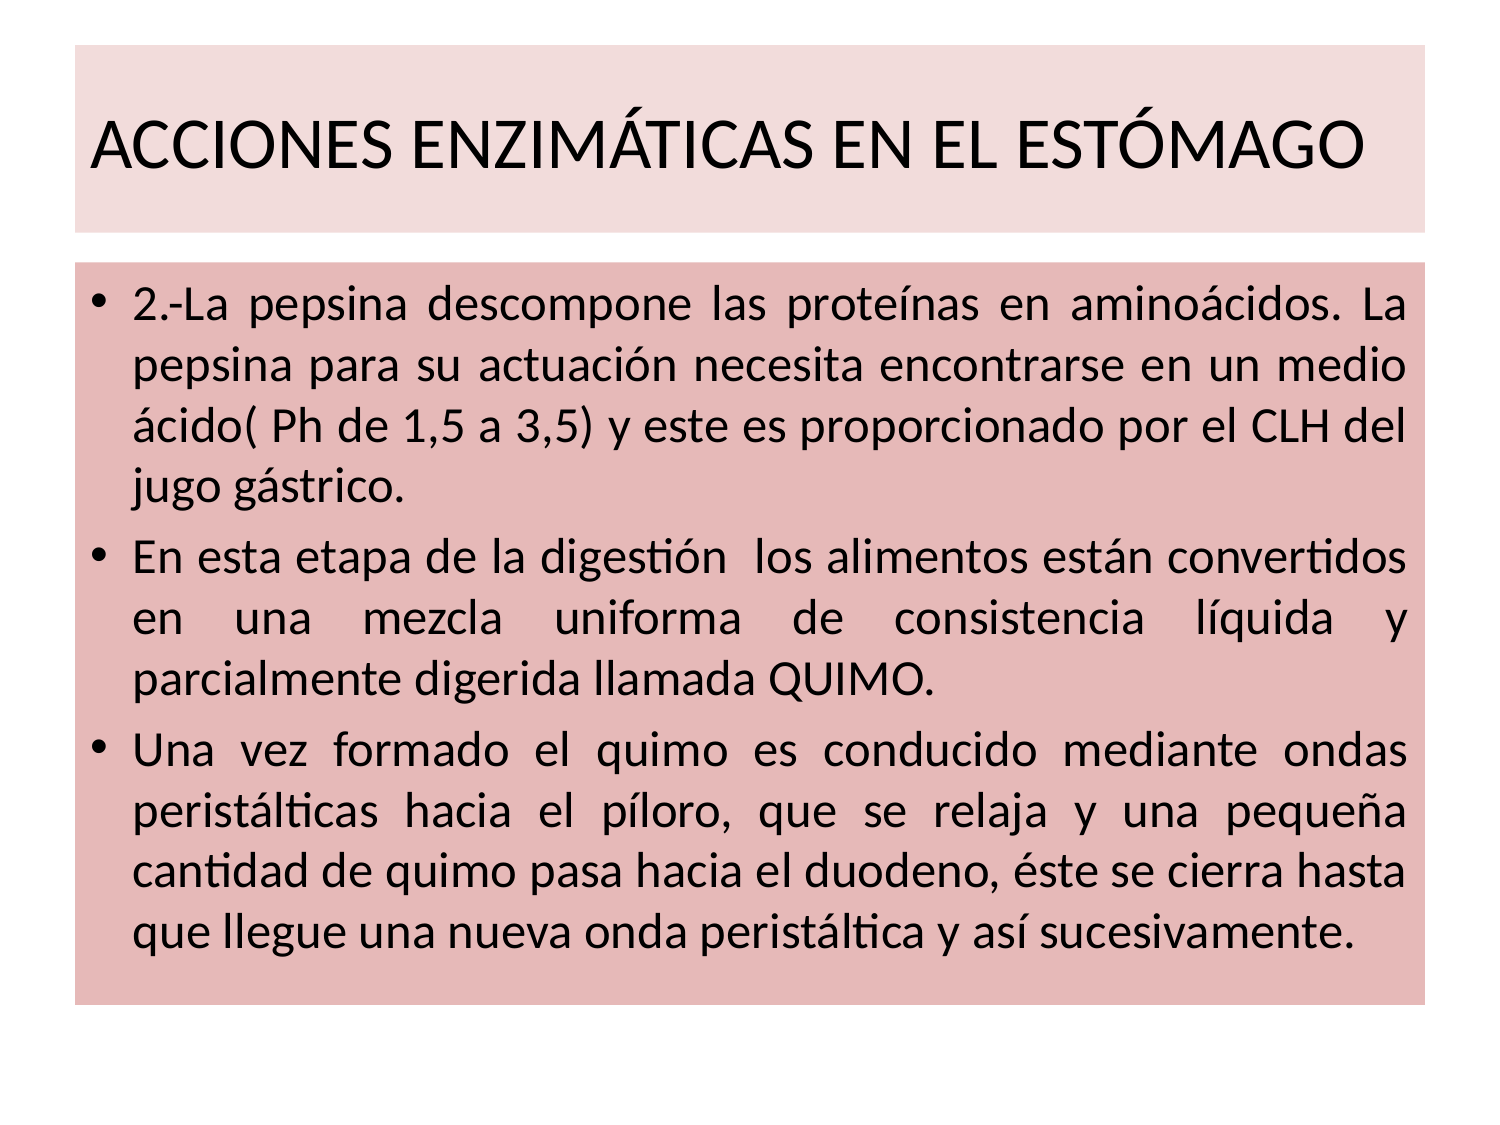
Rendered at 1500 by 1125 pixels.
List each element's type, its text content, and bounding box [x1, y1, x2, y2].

title ACCIONES ENZIMÁTICAS EN EL ESTÓMAGO [75, 45, 1425, 233]
list 2.-La pepsina descompone las proteínas en aminoácidos. La pepsina para su actuación necesita encontrarse en un medio ácido( Ph de 1,5 a 3,5) y este es proporcionado por el CLH del jugo gástrico. En esta etapa de la digestión los alimentos están convertidos en una mezcla uniforma de consistencia líquida y parcialmente digerida llamada QUIMO. Una vez formado el quimo es conducido mediante ondas peristálticas hacia el píloro, que se relaja y una pequeña cantidad de quimo pasa hacia el duodeno, éste se cierra hasta que llegue una nueva onda peristáltica y así sucesivamente. [75, 262, 1425, 1005]
